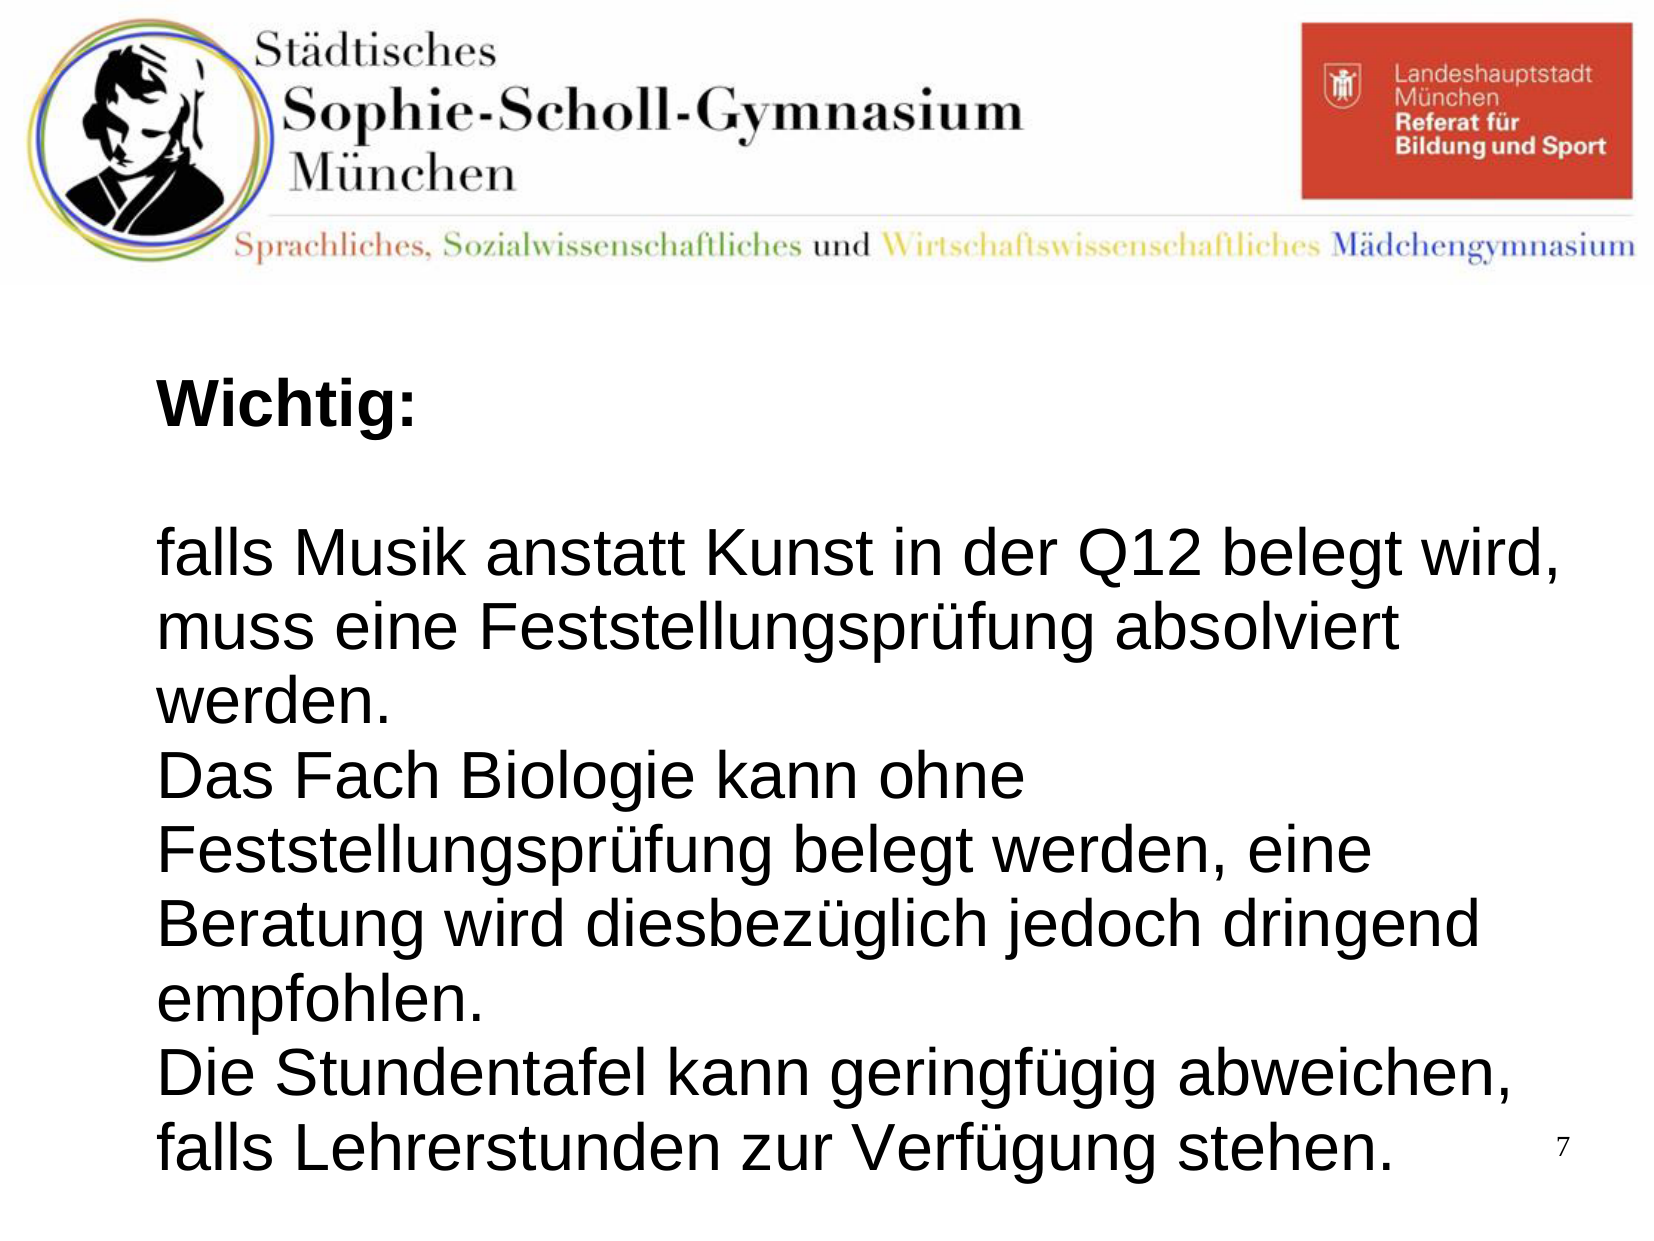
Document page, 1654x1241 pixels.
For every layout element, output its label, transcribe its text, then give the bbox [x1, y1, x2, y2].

picture [0, 0, 1654, 285]
text_box Wichtig: falls Musik anstatt Kunst in der Q12 belegt wird, muss eine Feststellungsprüfung absolviert werden. Das Fach Biologie kann ohne Feststellungsprüfung belegt werden, eine Beratung wird diesbezüglich jedoch dringend empfohlen. Die Stundentafel kann geringfügig abweichen, falls Lehrerstunden zur Verfügung stehen. [141, 354, 1600, 1194]
